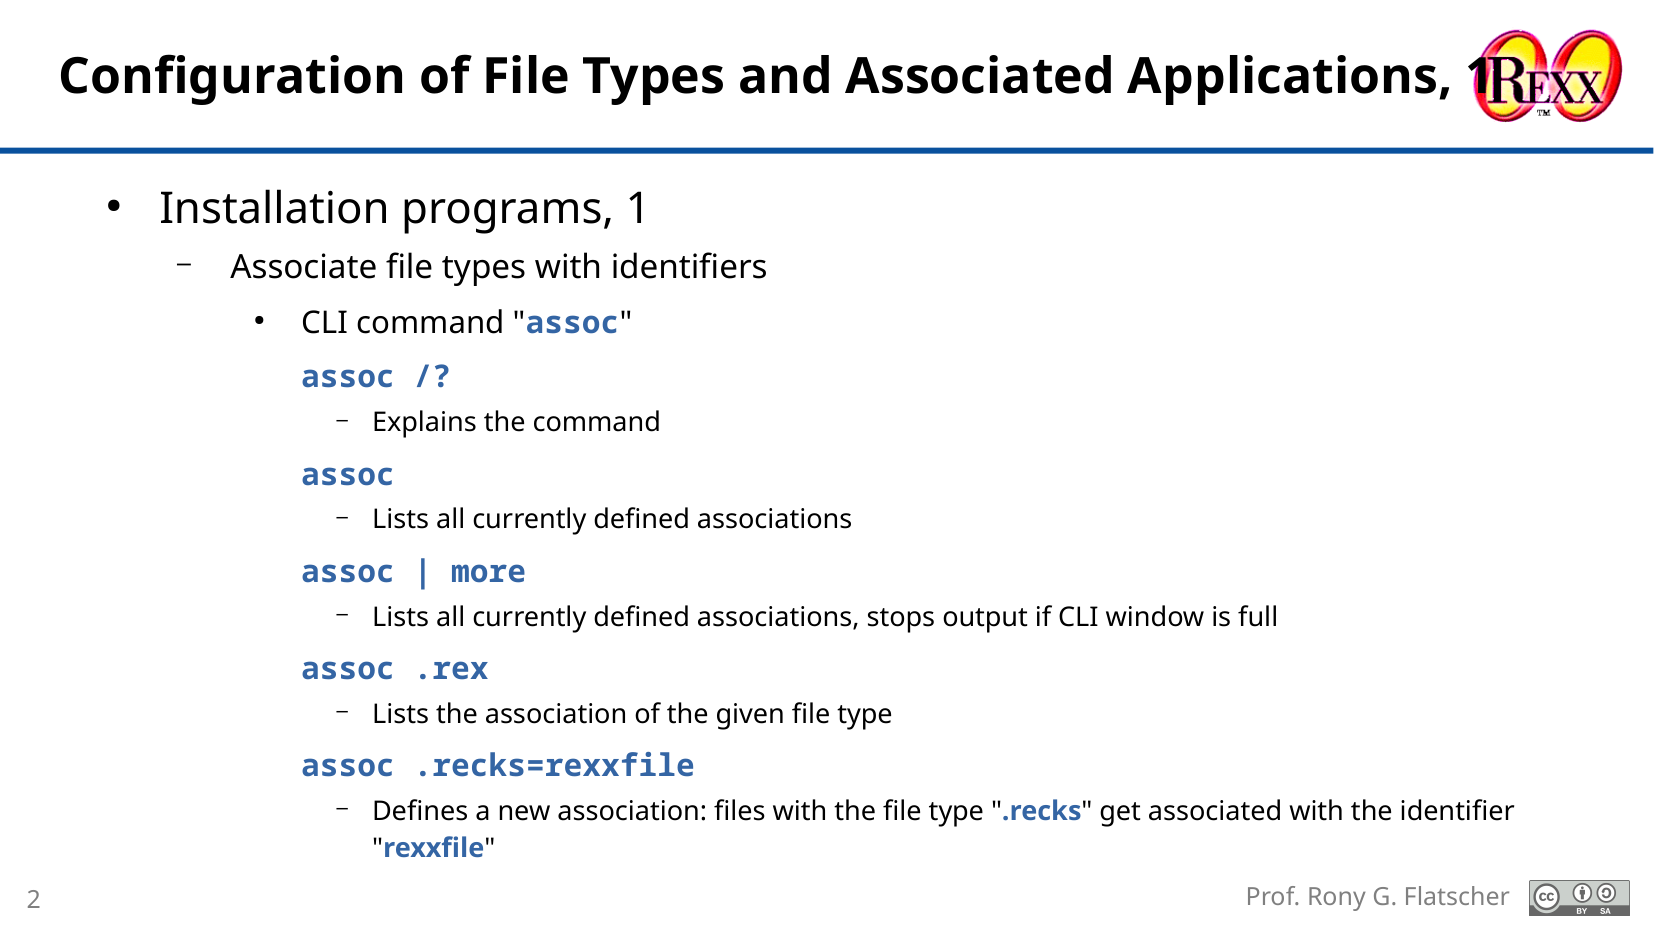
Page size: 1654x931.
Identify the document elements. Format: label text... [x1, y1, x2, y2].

title Configuration of File Types and Associated Applications, 1 [0, 0, 1625, 148]
list Installation programs, 1 Associate file types with identifiers CLI command "assoc" assoc /? Explains the command assoc Lists all currently defined associations assoc | more Lists all currently defined associations, stops output if CLI window is full assoc .rex Lists the association of the given file type assoc .recks=rexxfile Defines a new association: files with the file type ".recks" get associated with the identifier "rexxfile" [88, 177, 1577, 857]
